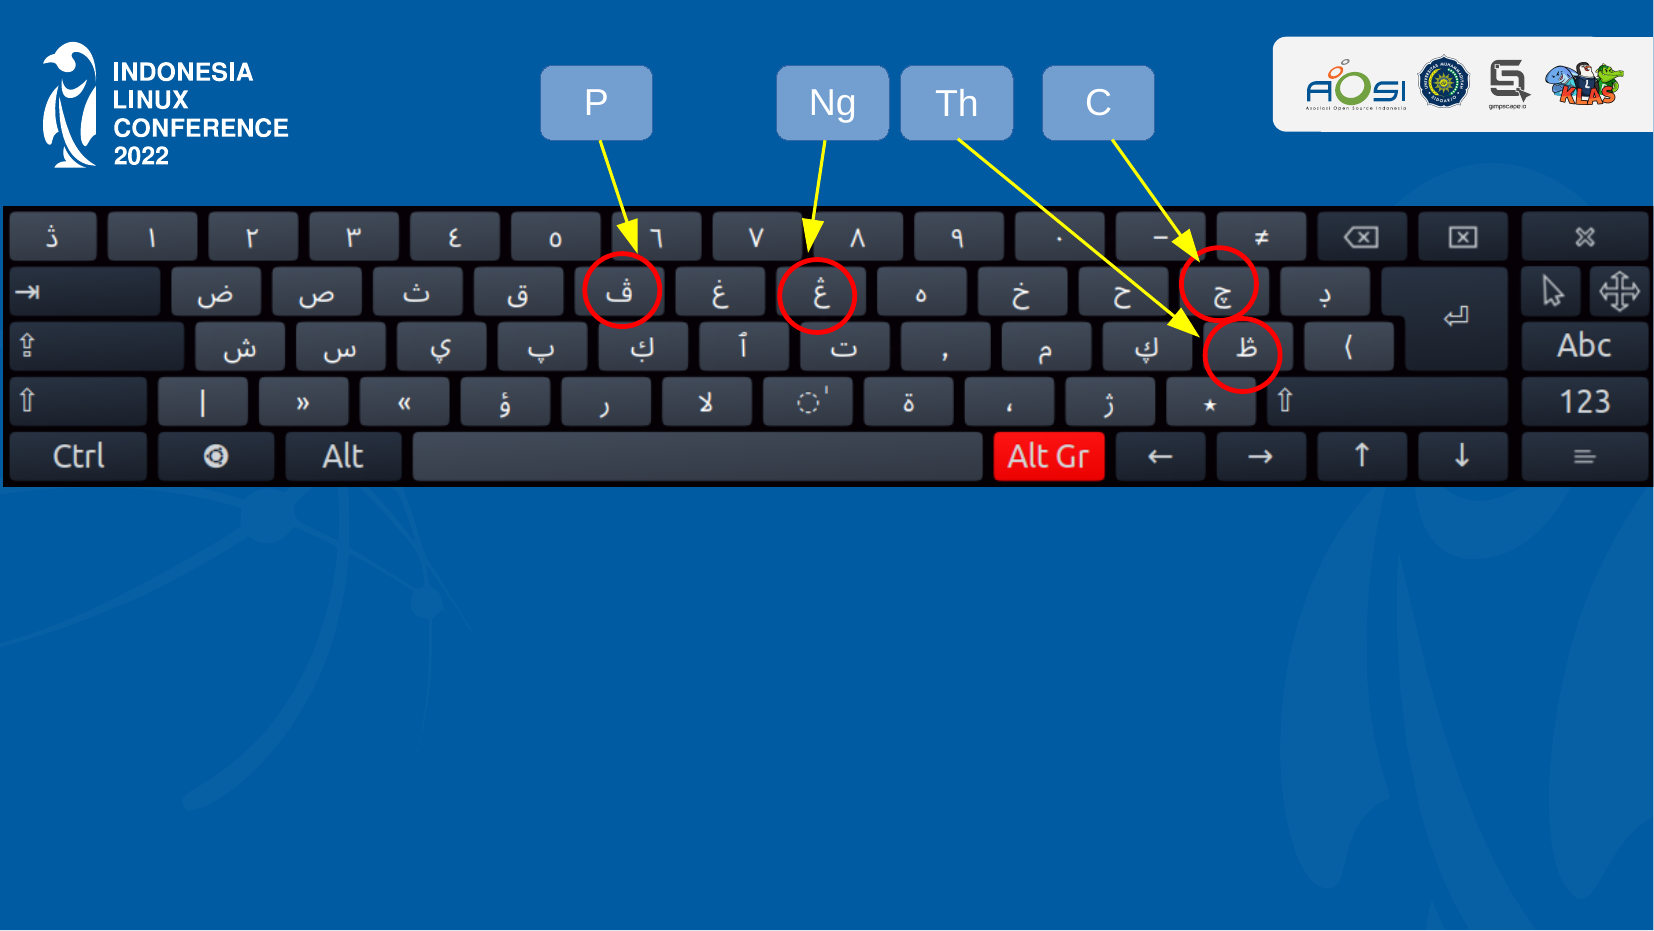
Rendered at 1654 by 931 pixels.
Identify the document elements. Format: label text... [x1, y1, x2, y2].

picture [1545, 62, 1624, 105]
text_box P [540, 65, 653, 141]
text_box Ng [776, 65, 890, 141]
picture [1417, 54, 1471, 108]
text_box Th [900, 65, 1014, 141]
text_box C [1042, 65, 1155, 141]
picture [3, 206, 1654, 488]
picture [1184, 251, 1254, 318]
picture [1208, 321, 1277, 389]
picture [588, 257, 657, 324]
